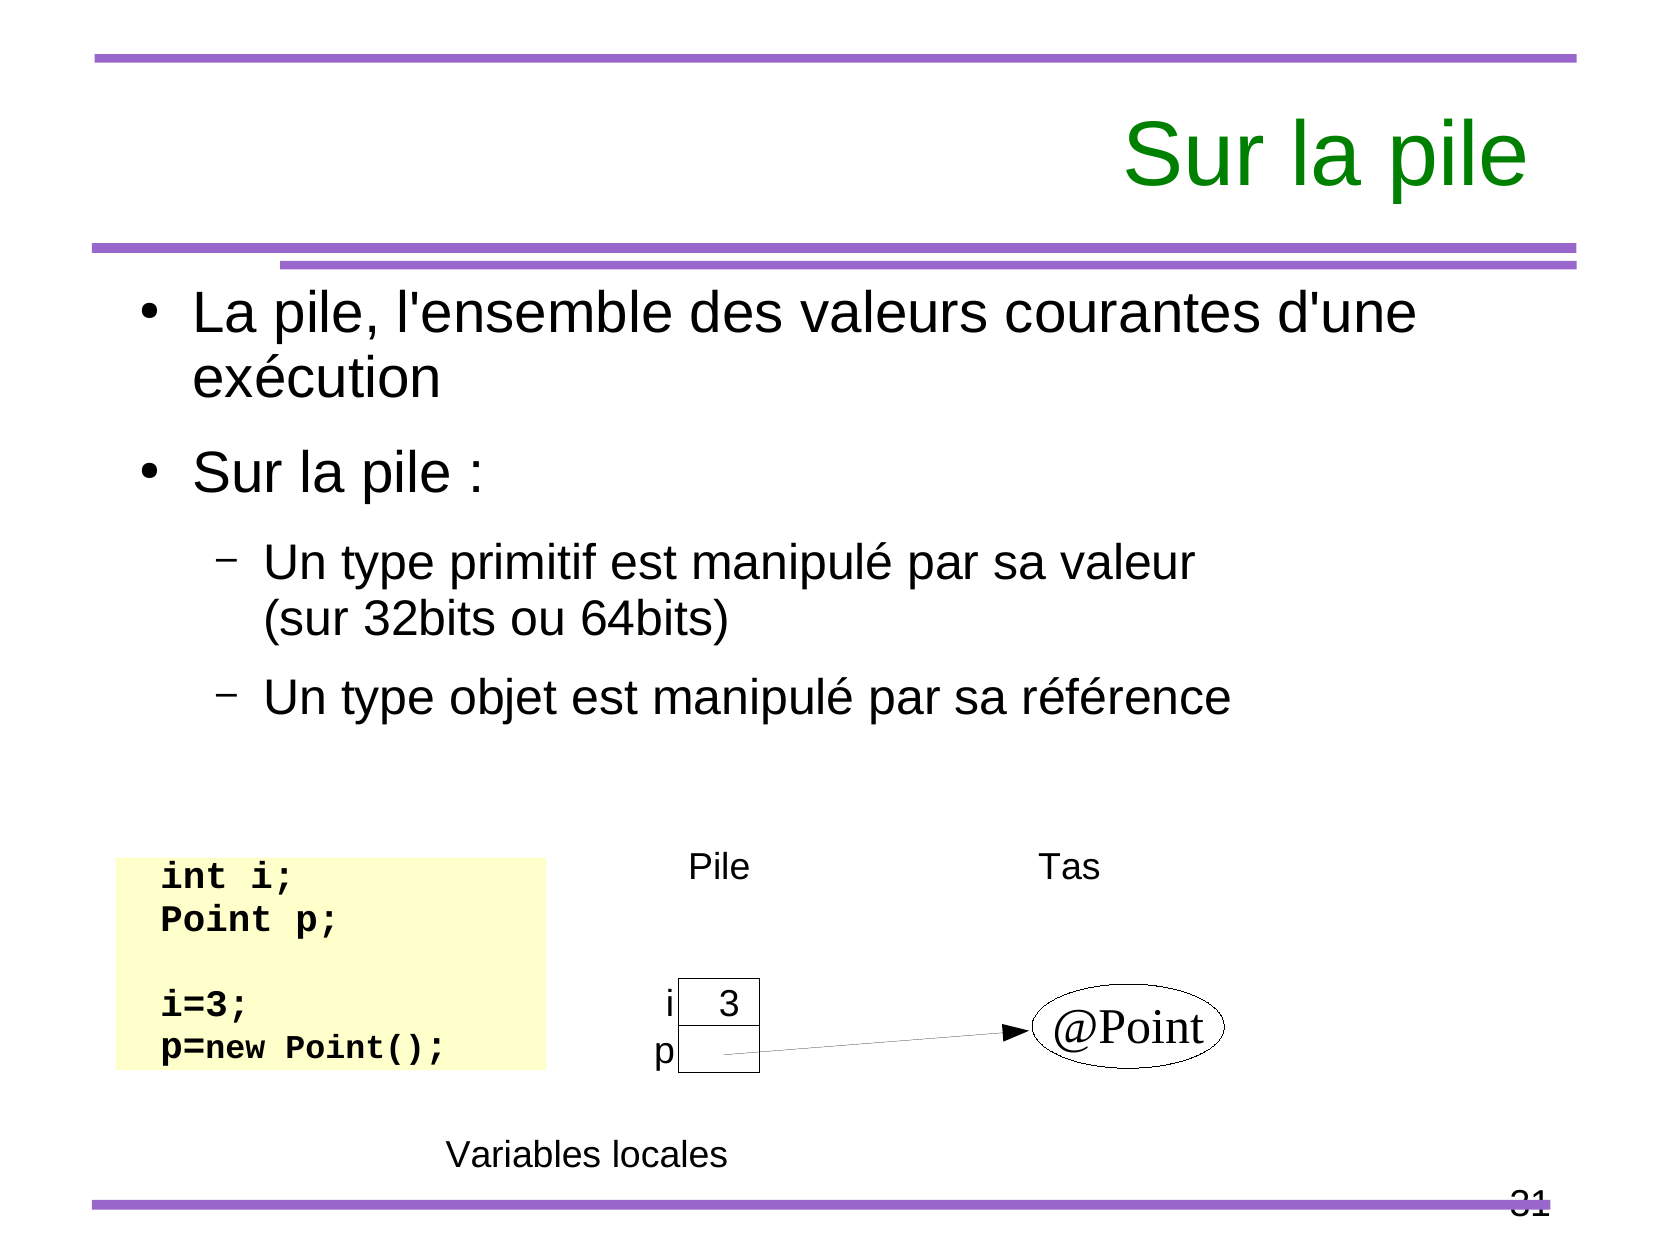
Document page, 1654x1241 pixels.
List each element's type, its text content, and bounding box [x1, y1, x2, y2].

text_box Variables locales [445, 1133, 729, 1176]
list La pile, l'ensemble des valeurs courantes d'une exécution Sur la pile : Un type primitif est manipulé par sa valeur (sur 32bits ou 64bits) Un type objet est manipulé par sa référence [121, 279, 1534, 790]
text_box i [665, 982, 675, 1025]
text_box @Point [1032, 984, 1225, 1069]
text_box 3 [719, 982, 740, 1025]
text_box Pile [688, 845, 751, 889]
title Sur la pile [118, 49, 1531, 257]
text_box int i; Point p; i=3; p=new Point(); [115, 857, 547, 1071]
text_box p [654, 1029, 677, 1072]
text_box Tas [1038, 845, 1102, 889]
